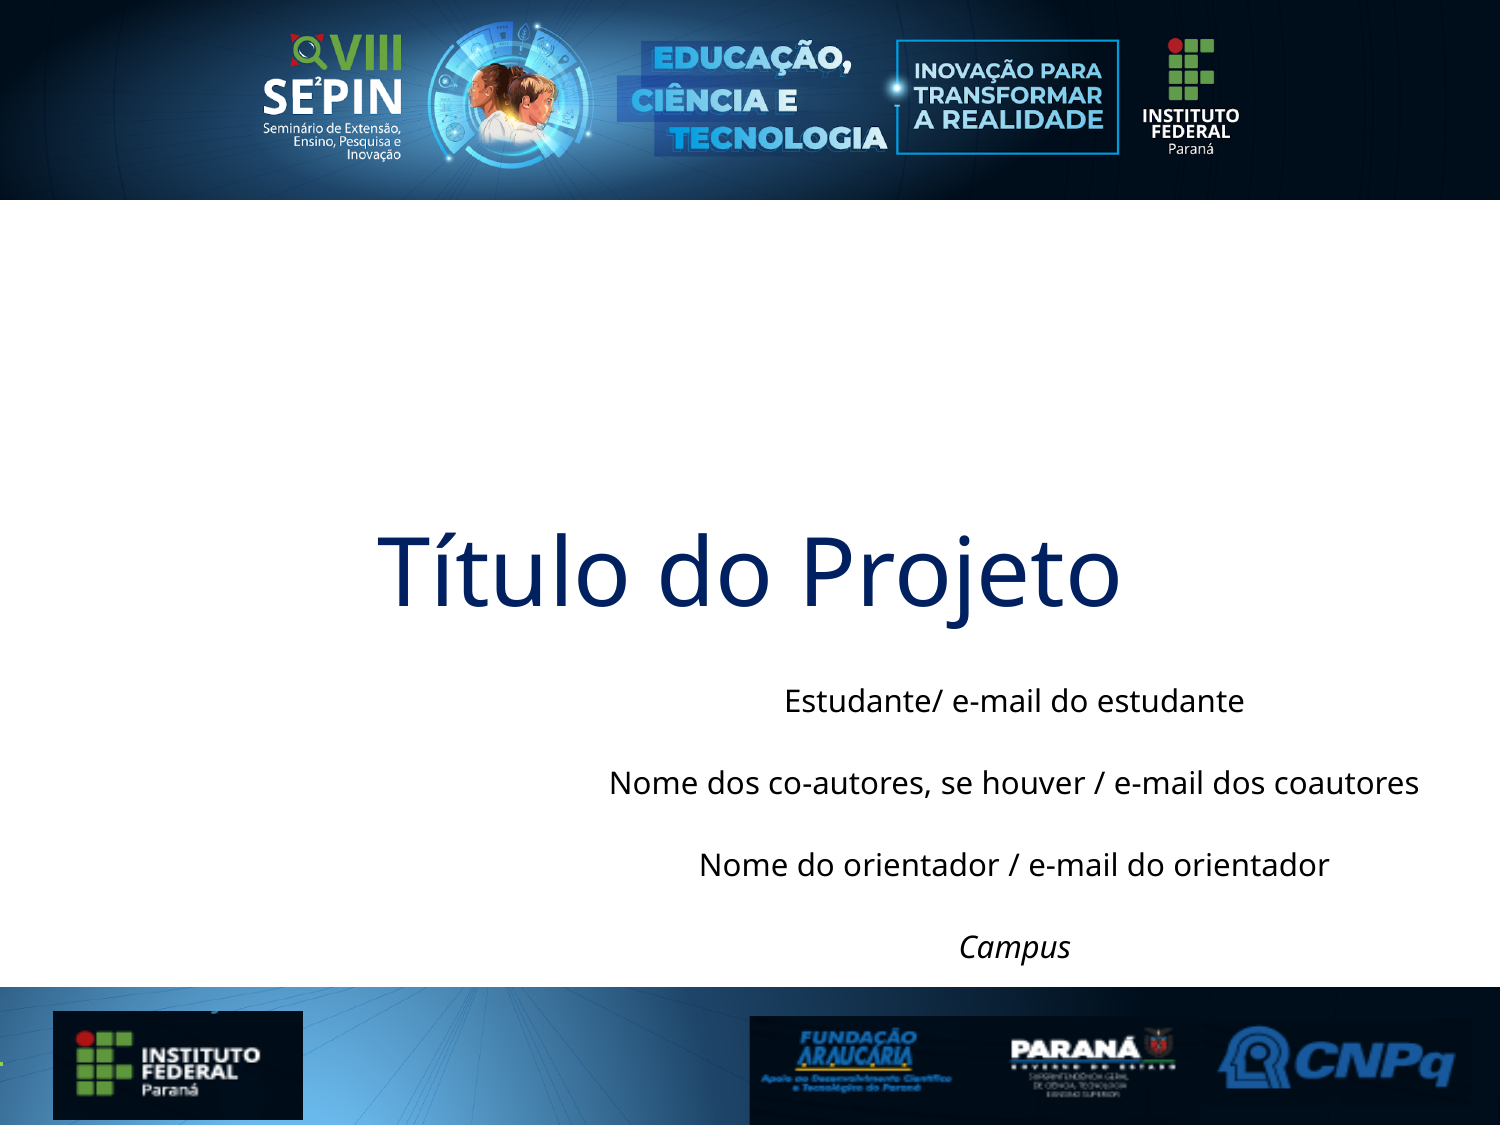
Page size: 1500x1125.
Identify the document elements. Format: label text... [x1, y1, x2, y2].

picture [0, 987, 1500, 1125]
subtitle Estudante/ e-mail do estudante Nome dos co-autores, se houver / e-mail dos coautores Nome do orientador / e-mail do orientador Campus [558, 683, 1472, 925]
picture [0, 0, 1500, 200]
title Título do Projeto [113, 454, 1389, 696]
